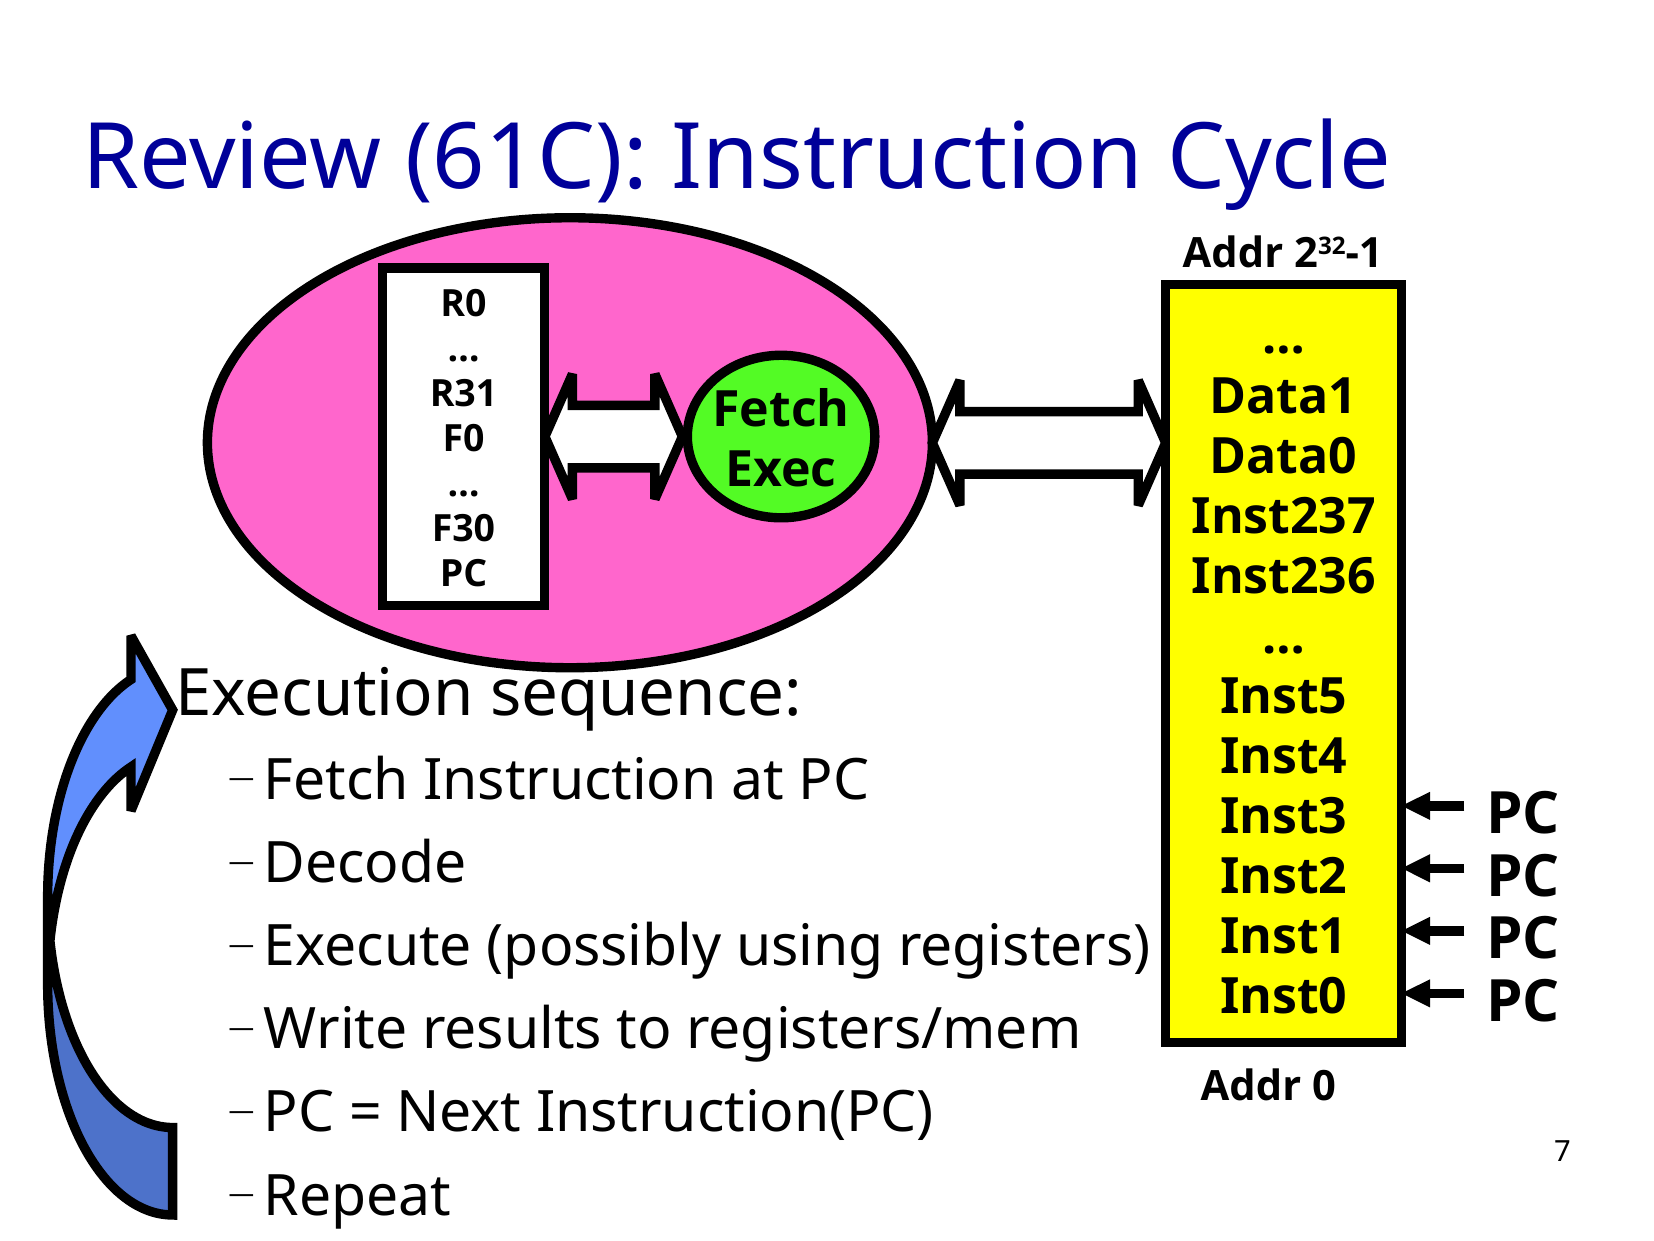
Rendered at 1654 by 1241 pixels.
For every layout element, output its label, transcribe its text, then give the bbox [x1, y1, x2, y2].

text_box PC [1471, 767, 1575, 853]
text_box Fetch Exec [687, 355, 875, 518]
text_box Addr 232-1 [1167, 218, 1398, 283]
text_box PC [1471, 916, 1575, 978]
text_box [207, 217, 1165, 649]
text_box … Data1 Data0 Inst237 Inst236 … Inst5 Inst4 Inst3 Inst2 Inst1 Inst0 [1165, 284, 1402, 1043]
text_box Addr 0 [1185, 1051, 1351, 1117]
title Review (61C): Instruction Cycle [82, 49, 1571, 257]
text_box R0 … R31 F0 … F30 PC [382, 267, 545, 606]
list Execution sequence: Fetch Instruction at PC Decode Execute (possibly using registers) Write results to registers/mem PC = Next Instruction(PC) Repeat [140, 649, 1158, 1241]
text_box PC [1471, 978, 1575, 1041]
text_box PC [1471, 853, 1575, 916]
text_box PC [1500, 924, 1511, 936]
text_box [47, 635, 173, 1216]
